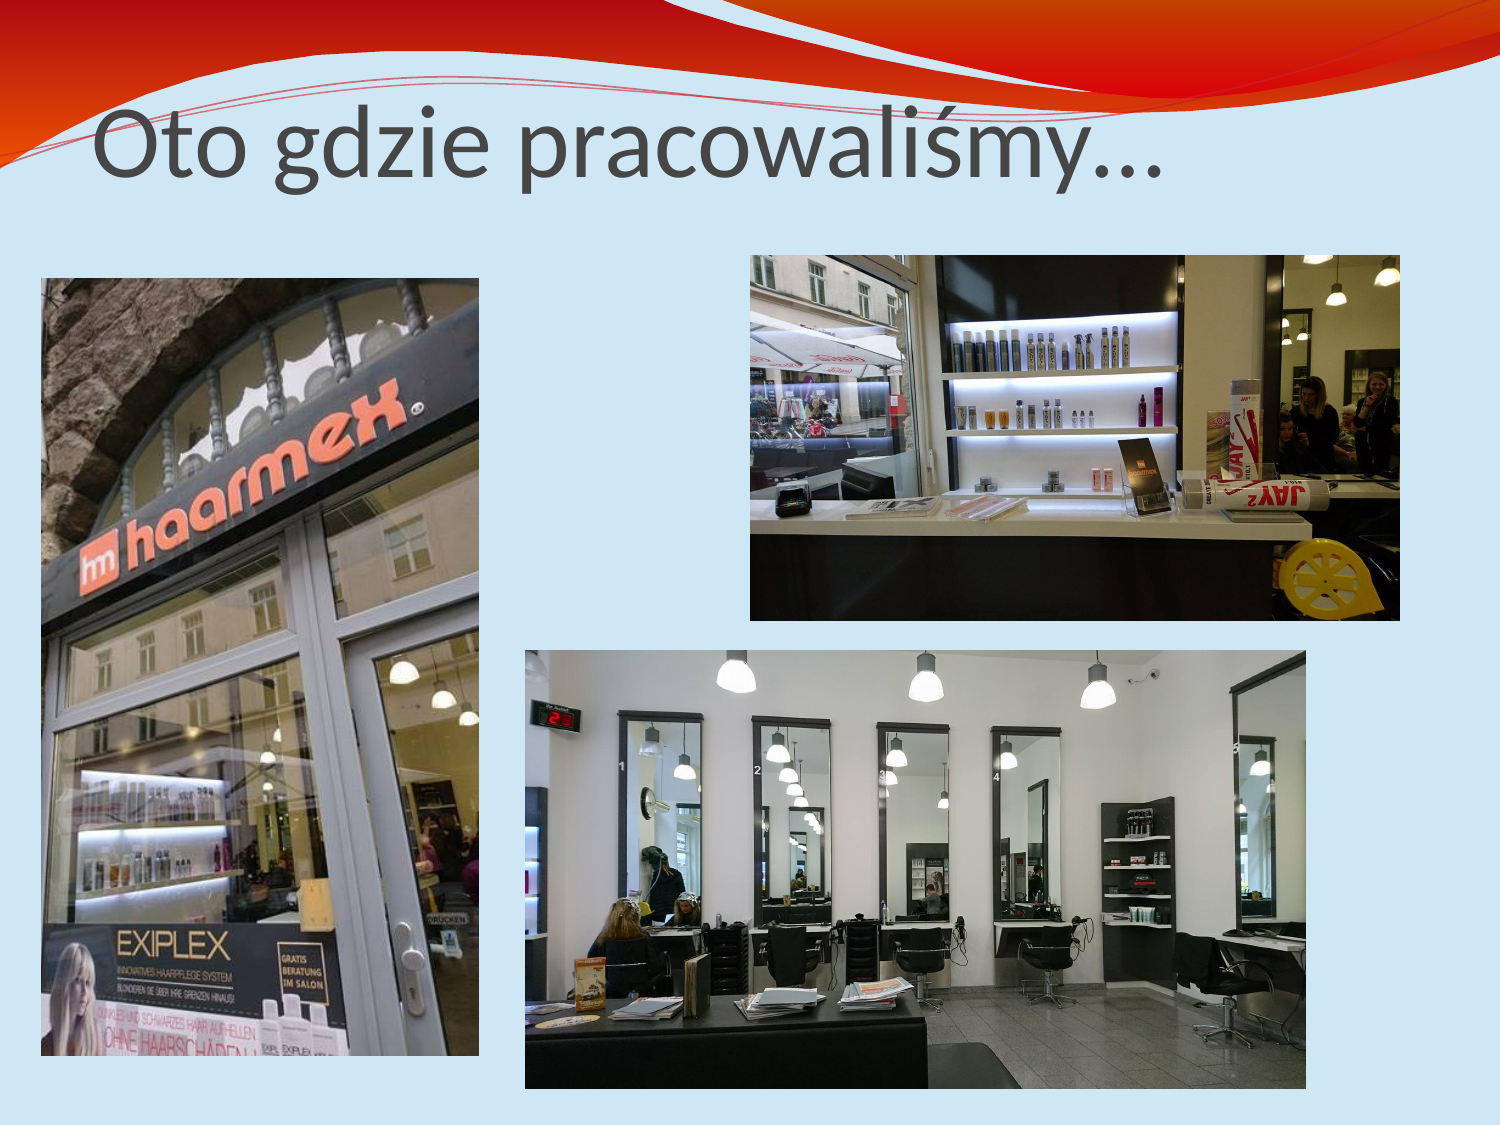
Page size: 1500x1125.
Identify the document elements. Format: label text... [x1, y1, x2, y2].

picture [750, 255, 1400, 621]
picture [41, 278, 479, 1056]
title Oto gdzie pracowaliśmy… [76, 66, 1427, 254]
picture [525, 650, 1306, 1089]
